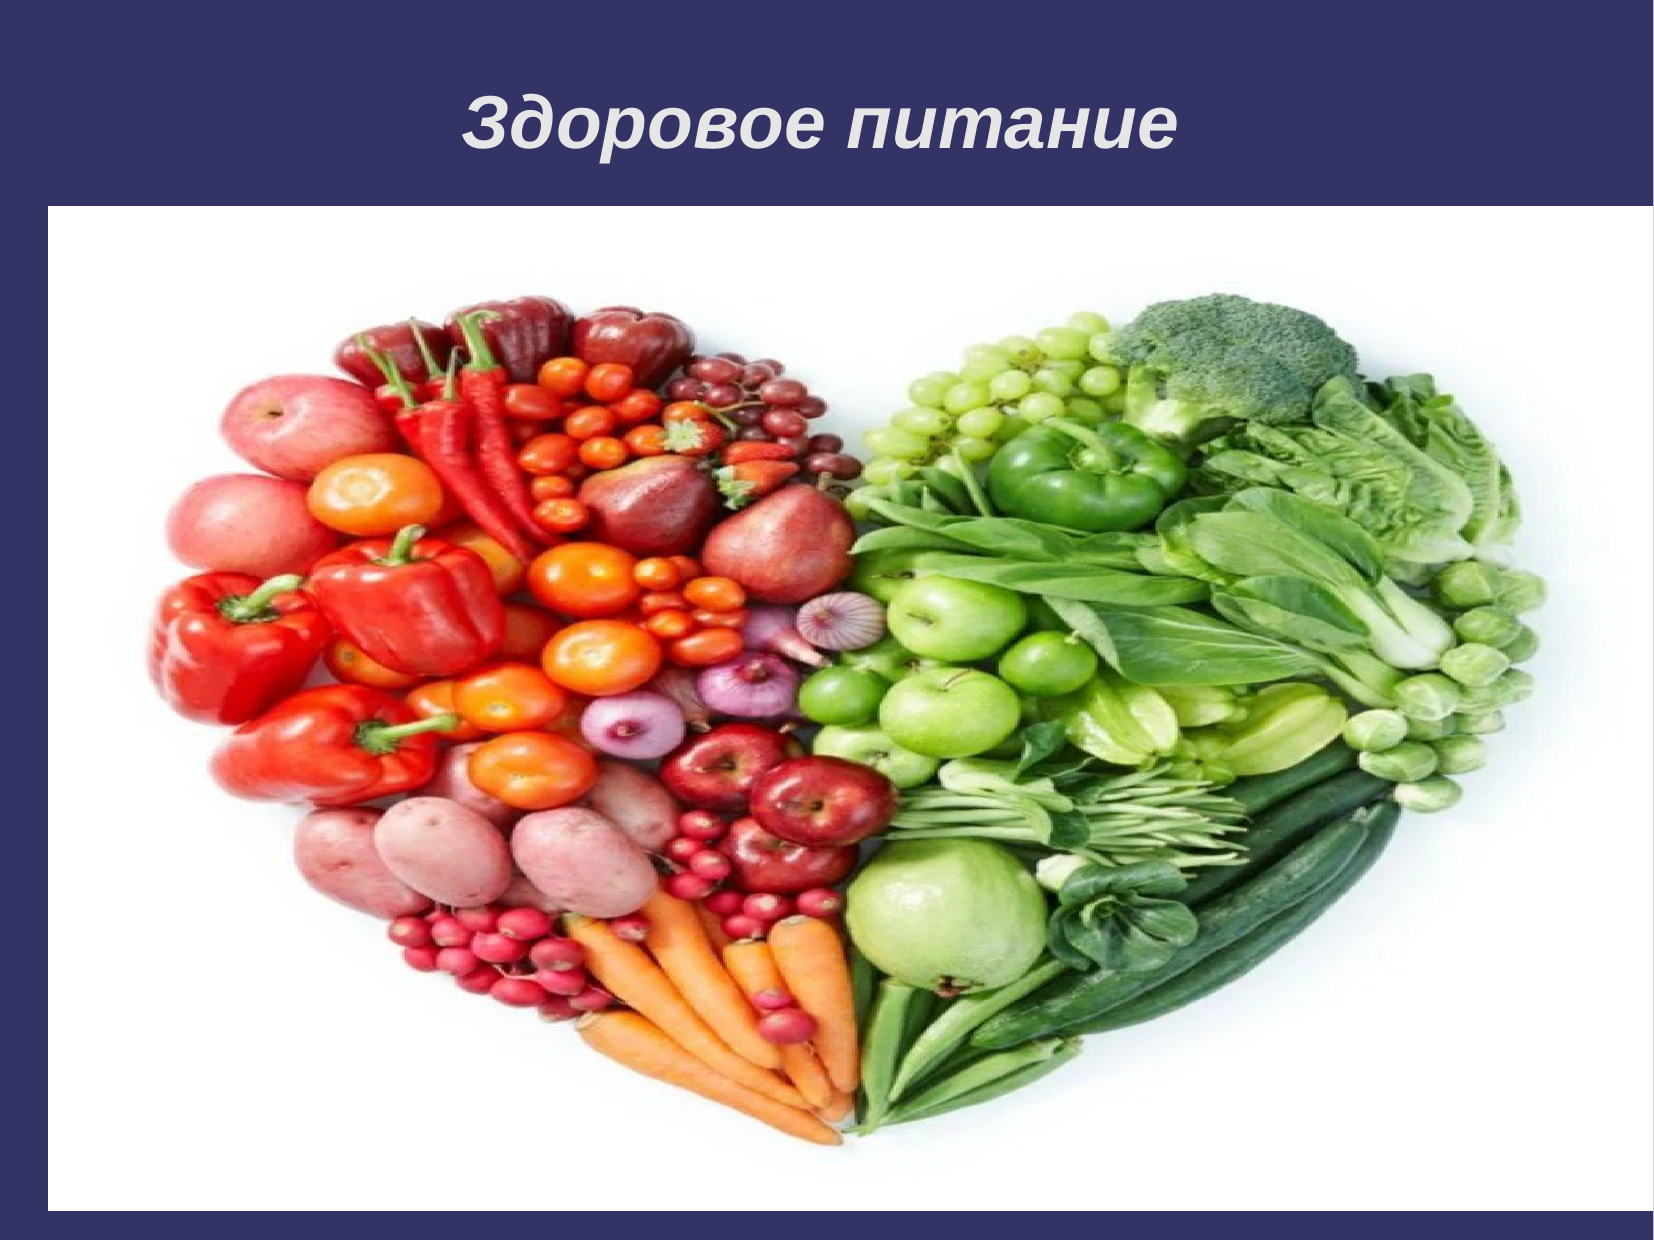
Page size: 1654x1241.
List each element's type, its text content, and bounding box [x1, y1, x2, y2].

title Здоровое питание [121, 19, 1534, 206]
picture [48, 206, 1654, 1211]
